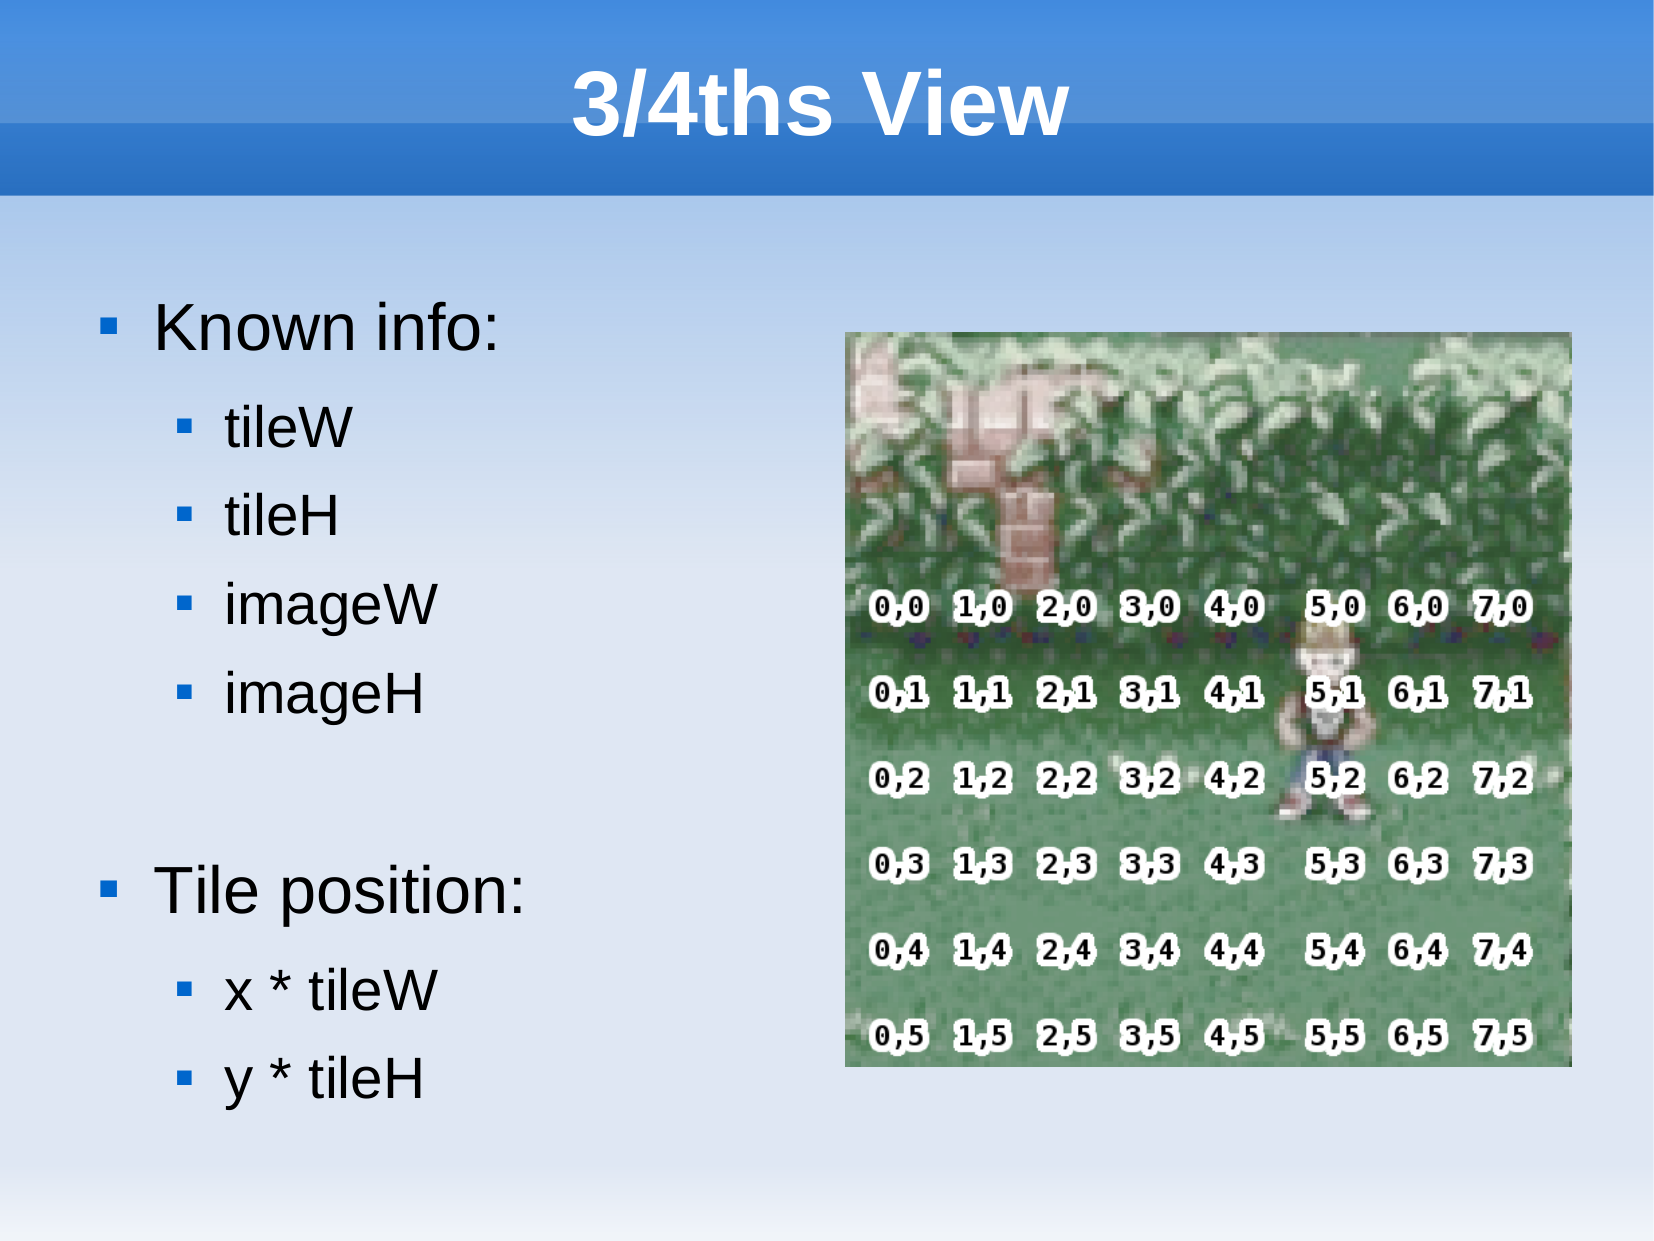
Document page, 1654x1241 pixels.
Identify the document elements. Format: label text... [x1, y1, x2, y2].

title 3/4ths View [76, 0, 1565, 208]
list Known info: tileW tileH imageW imageH Tile position: x * tileW y * tileH [82, 290, 809, 1113]
picture [0, 0, 1654, 1241]
